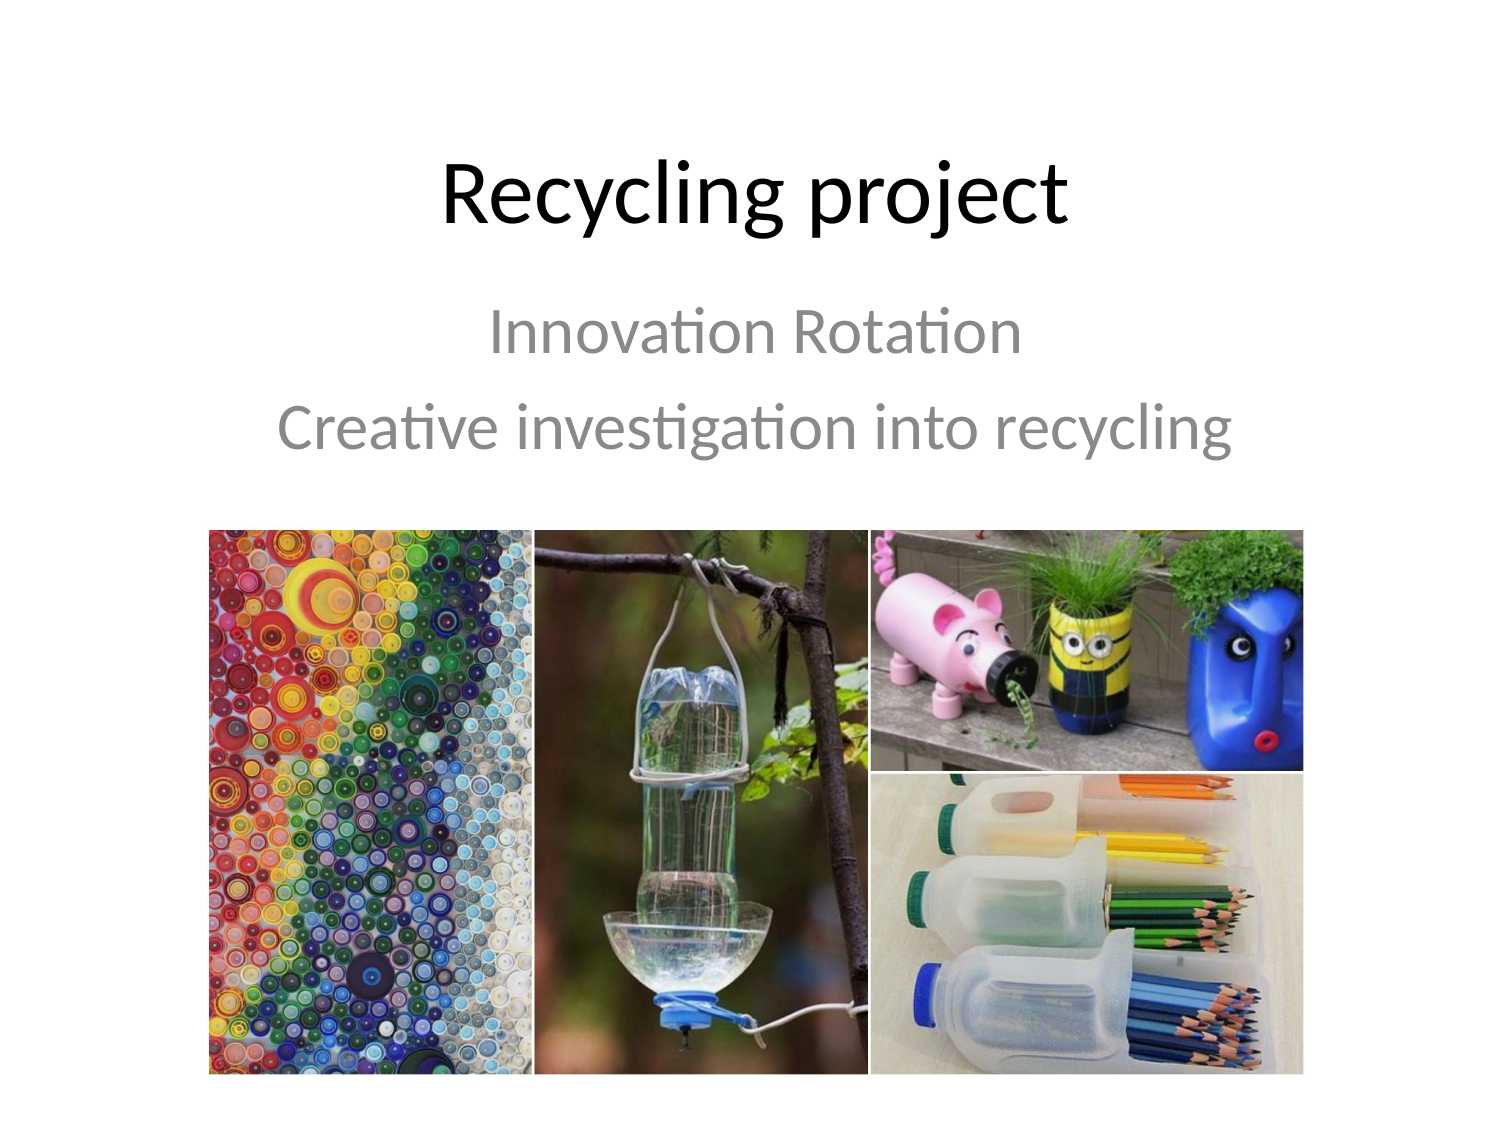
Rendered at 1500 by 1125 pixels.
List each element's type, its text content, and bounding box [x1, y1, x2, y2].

subtitle Innovation Rotation Creative investigation into recycling [230, 278, 1281, 527]
picture [206, 527, 1306, 1077]
title Recycling project [118, 66, 1394, 308]
